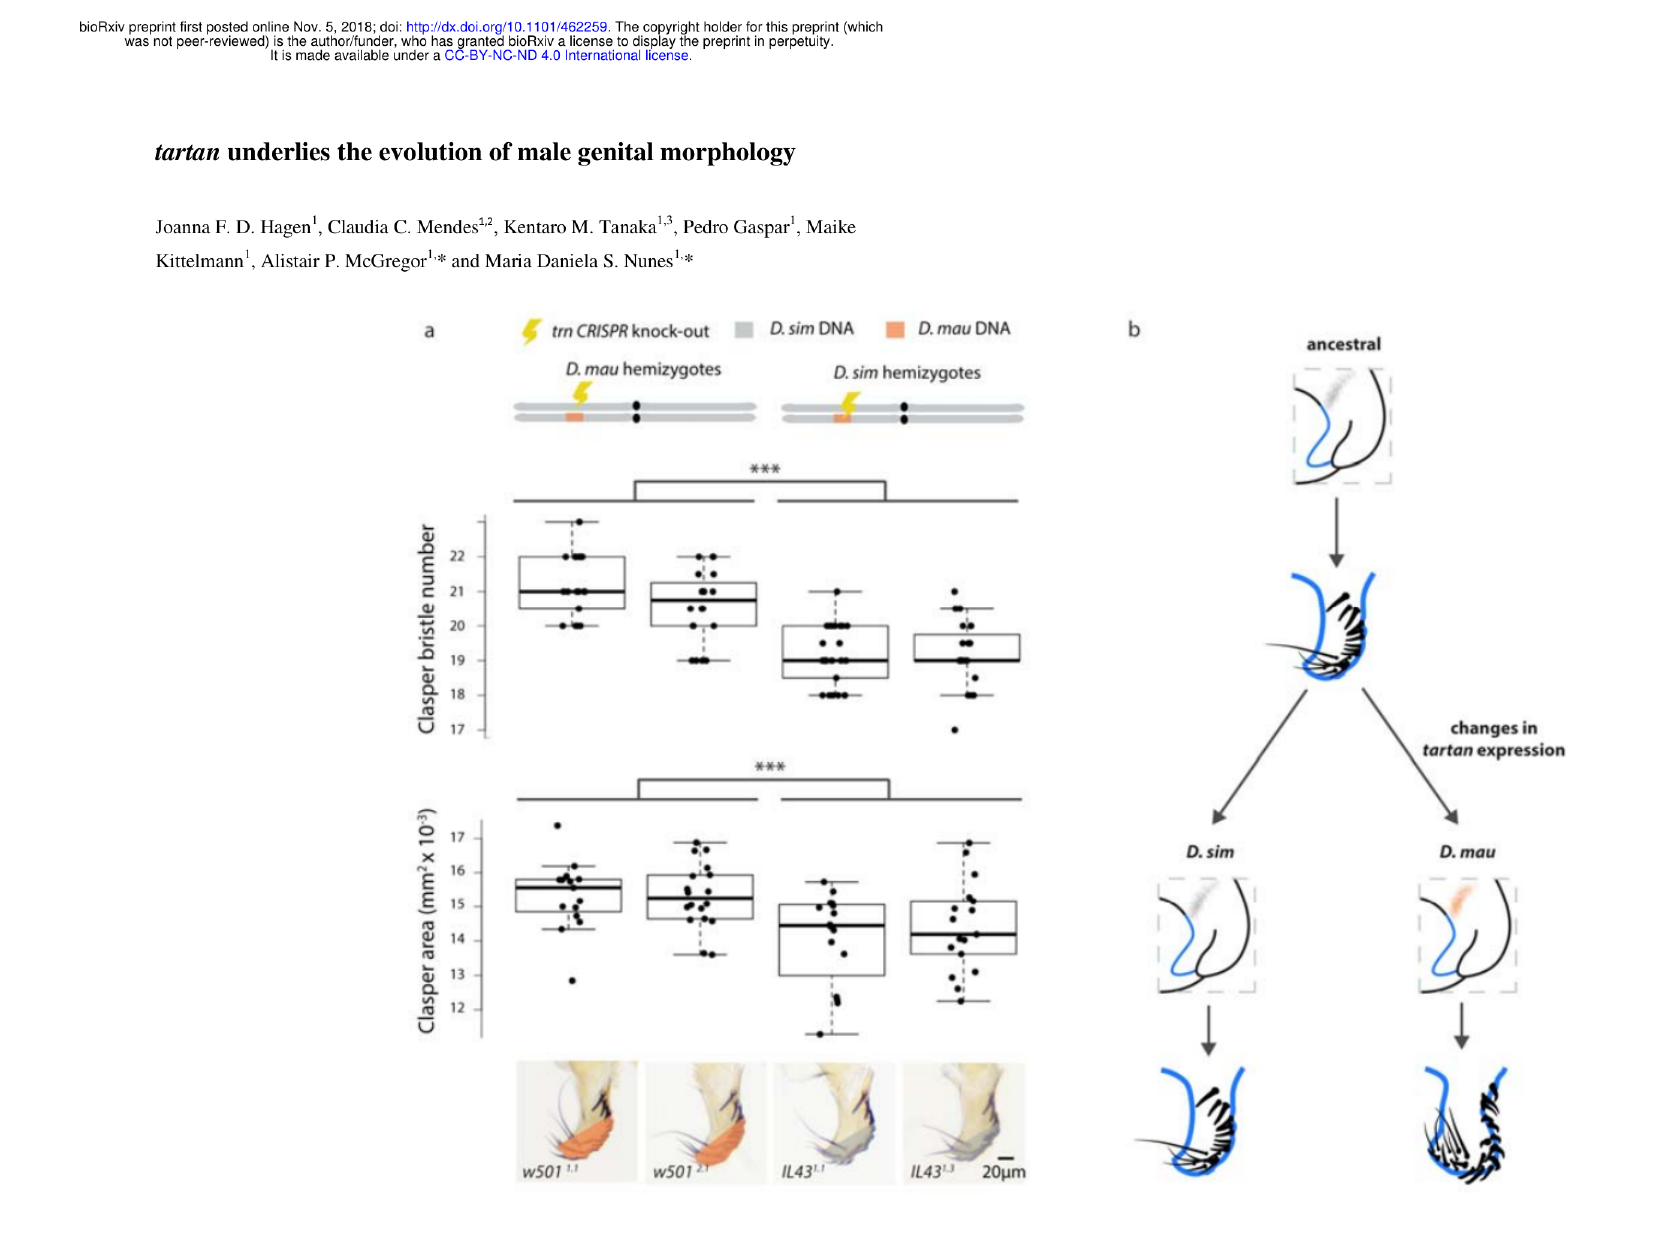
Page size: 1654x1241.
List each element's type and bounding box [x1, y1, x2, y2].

picture [69, 19, 941, 288]
picture [402, 301, 1587, 1210]
